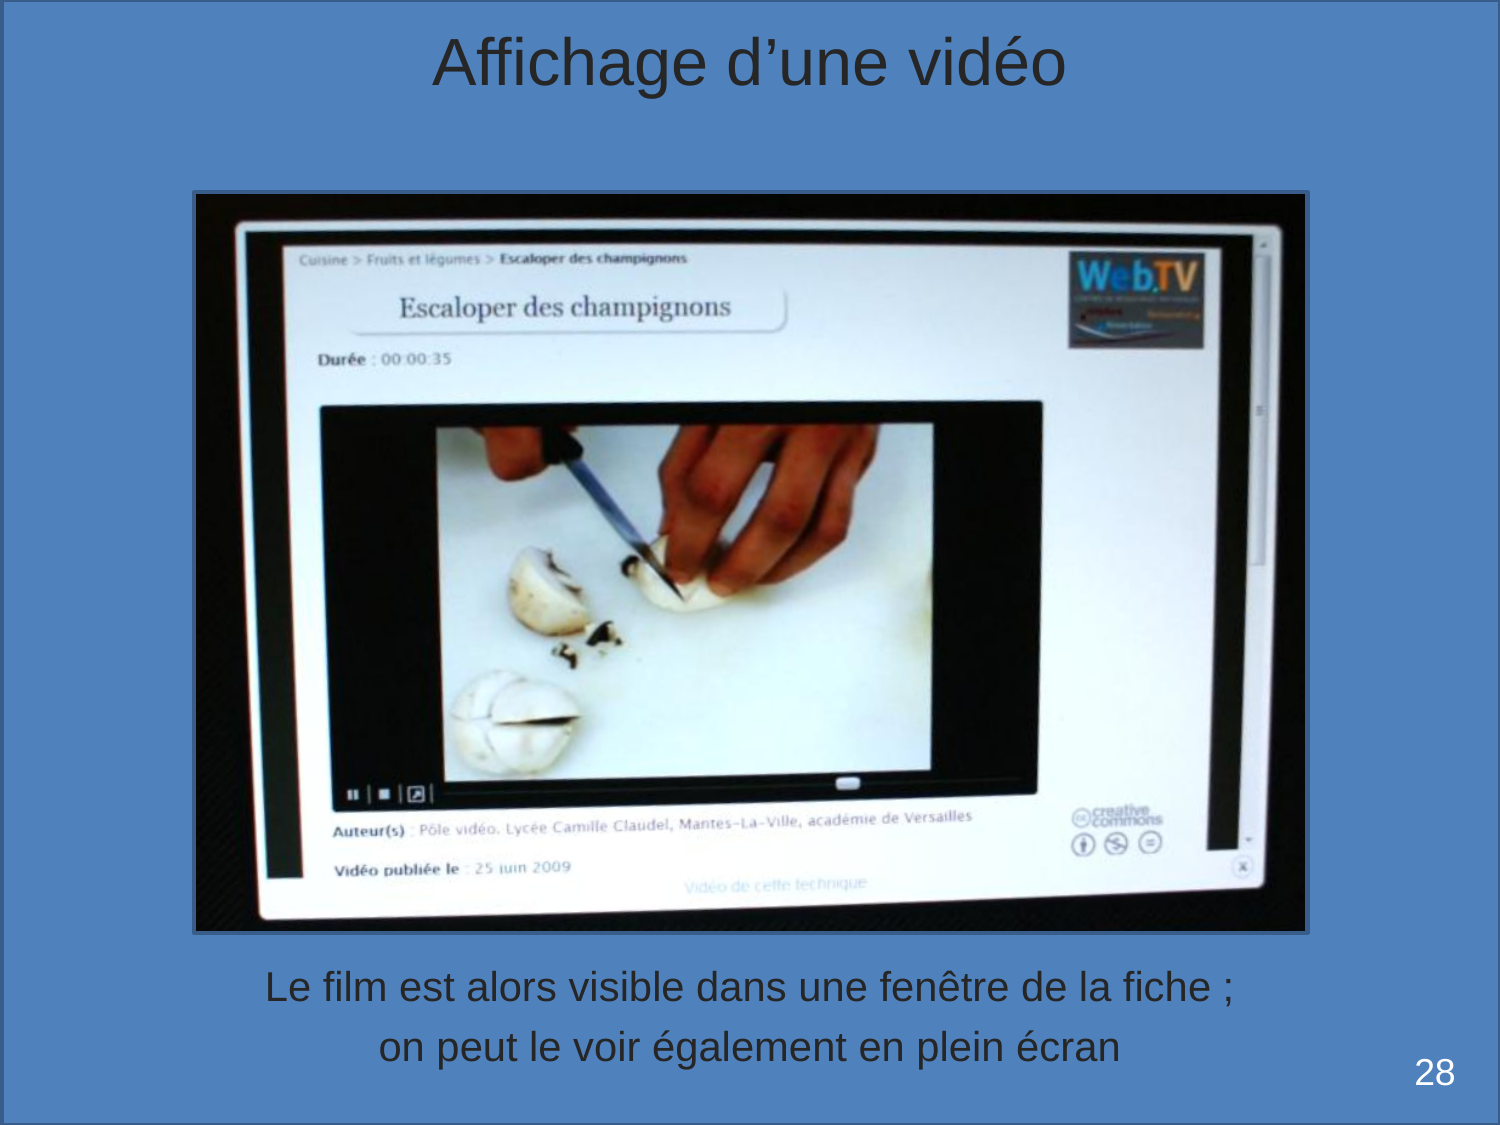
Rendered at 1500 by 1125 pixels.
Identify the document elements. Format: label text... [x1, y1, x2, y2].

picture [195, 193, 1307, 932]
text_box <numéro> [1387, 1040, 1483, 1101]
subtitle Le film est alors visible dans une fenêtre de la fiche ; on peut le voir également en plein écran [135, 952, 1365, 1118]
text_box [1, 0, 1500, 1125]
text_box Affichage d’une vidéo [135, 10, 1365, 138]
